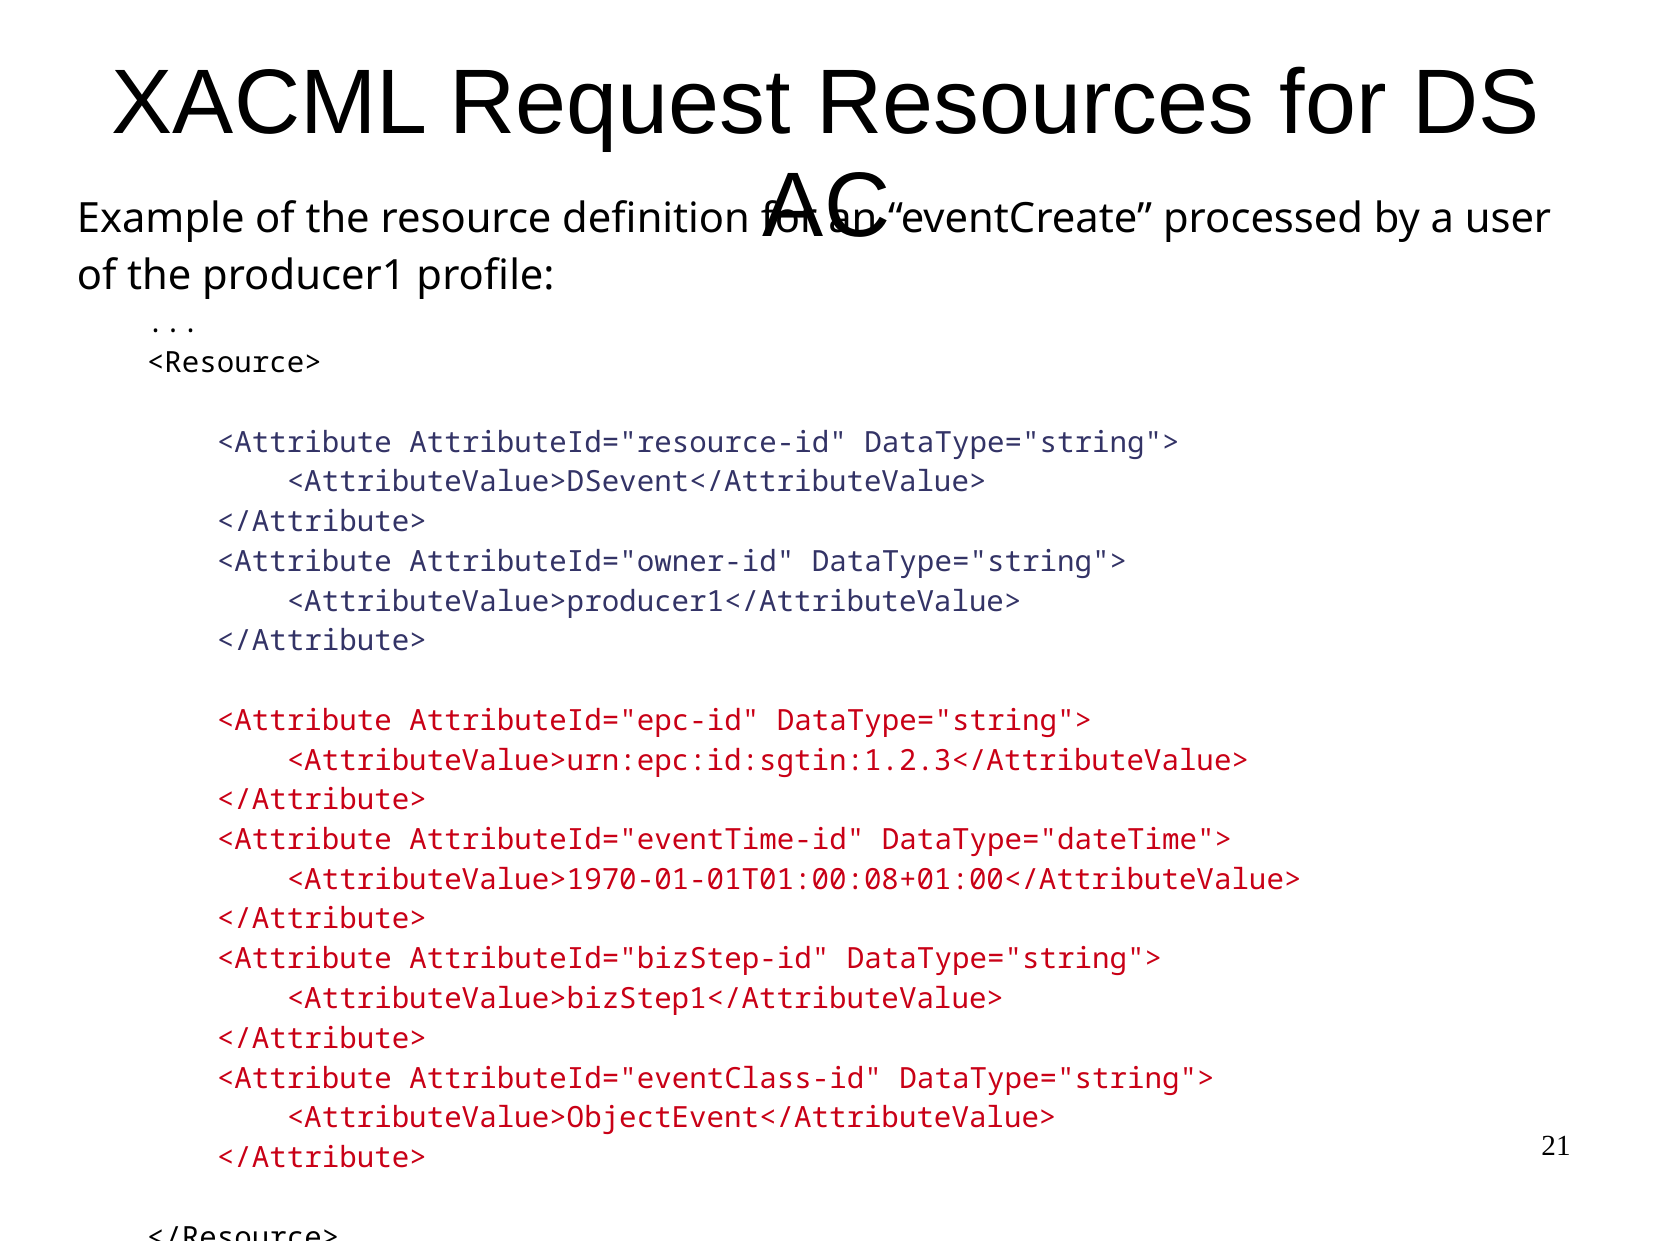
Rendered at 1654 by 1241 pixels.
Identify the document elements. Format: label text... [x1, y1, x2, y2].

title XACML Request Resources for DS AC [82, 50, 1571, 256]
subtitle Example of the resource definition for an “eventCreate” processed by a user of the producer1 profile: ... <Resource> <Attribute AttributeId="resource-id" DataType="string"> <AttributeValue>DSevent</AttributeValue> </Attribute> <Attribute AttributeId="owner-id" DataType="string"> <AttributeValue>producer1</AttributeValue> </Attribute> <Attribute AttributeId="epc-id" DataType="string"> <AttributeValue>urn:epc:id:sgtin:1.2.3</AttributeValue> </Attribute> <Attribute AttributeId="eventTime-id" DataType="dateTime"> <AttributeValue>1970-01-01T01:00:08+01:00</AttributeValue> </Attribute> <Attribute AttributeId="bizStep-id" DataType="string"> <AttributeValue>bizStep1</AttributeValue> </Attribute> <Attribute AttributeId="eventClass-id" DataType="string"> <AttributeValue>ObjectEvent</AttributeValue> </Attribute> </Resource> ... [76, 261, 1565, 1221]
